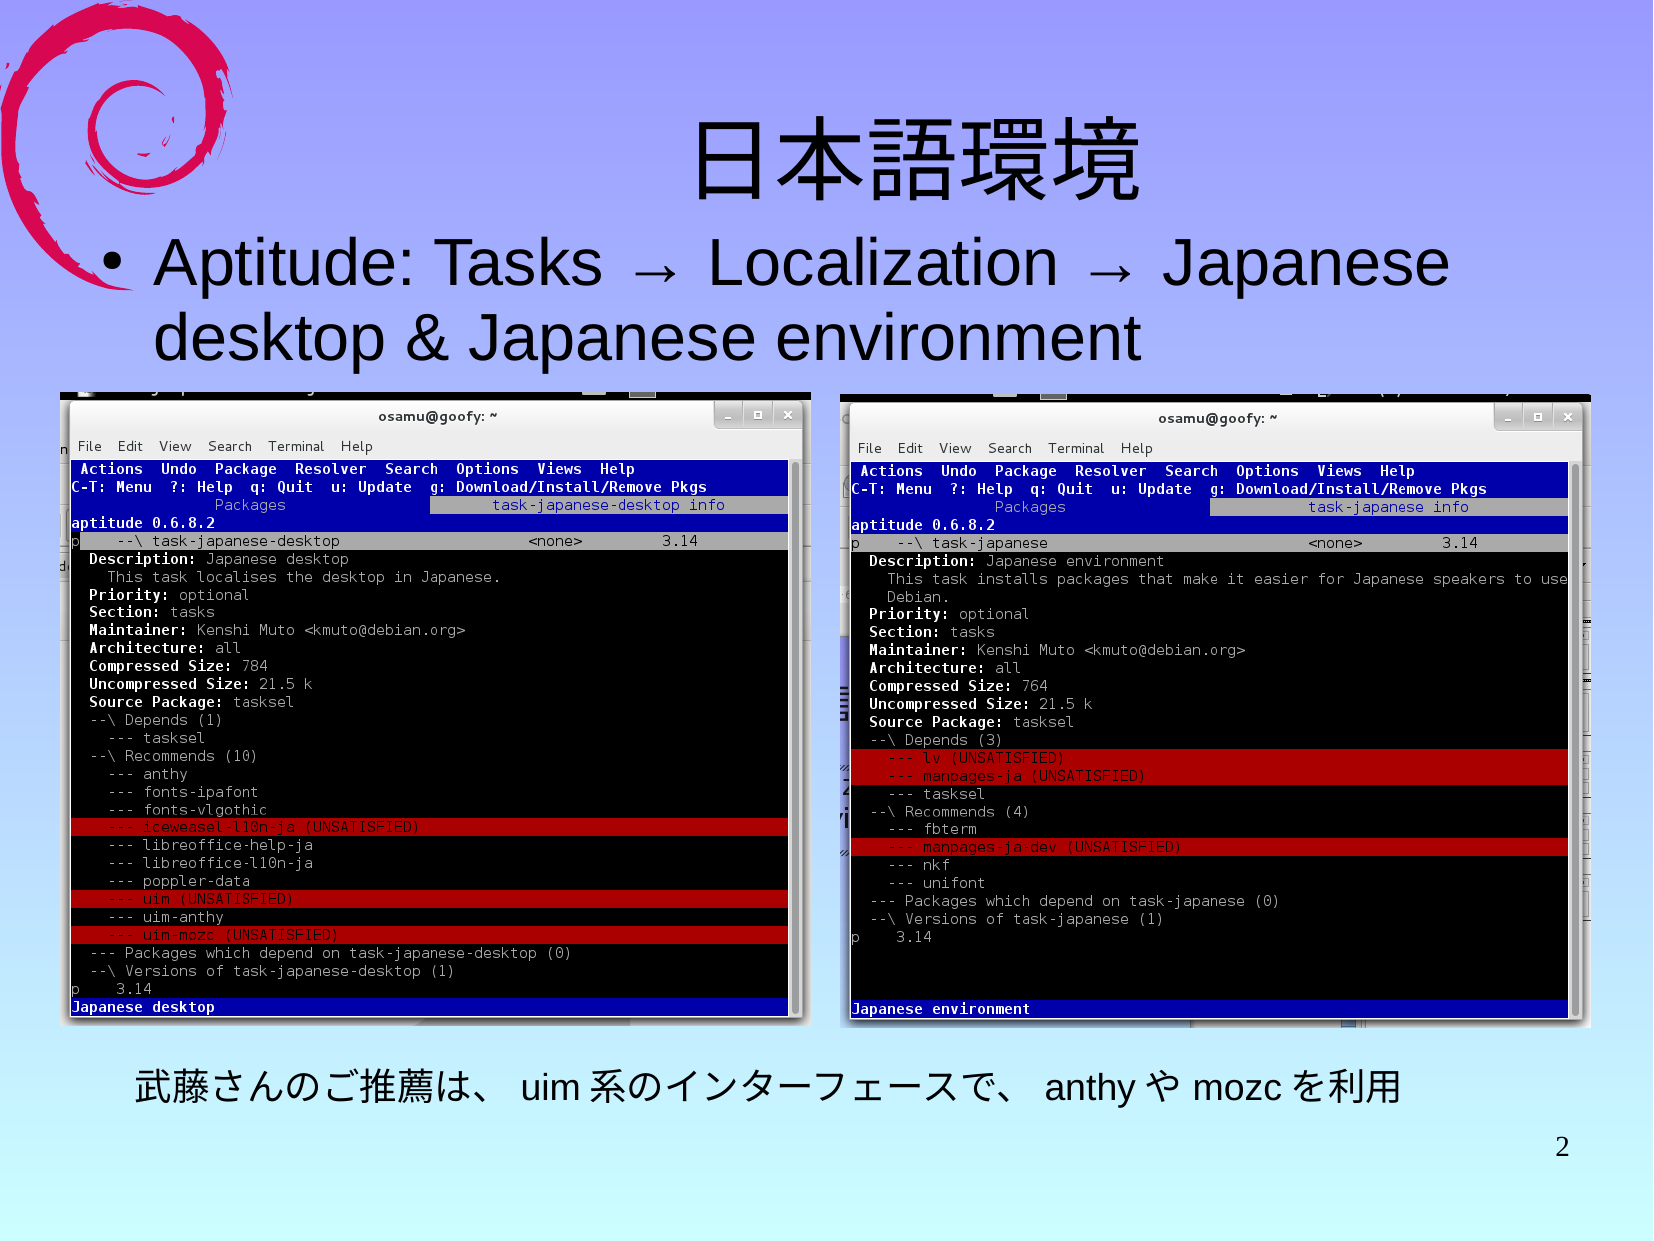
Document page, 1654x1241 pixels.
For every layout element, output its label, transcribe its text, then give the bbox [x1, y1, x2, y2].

picture [60, 392, 811, 1026]
title 日本語環境 [255, 49, 1571, 225]
text_box 武藤さんのご推薦は、uim系のインターフェースで、anthyやmozcを利用 [120, 1050, 1561, 1114]
list Aptitude: Tasks → Localization → Japanese desktop & Japanese environment [82, 225, 1591, 415]
picture [840, 394, 1591, 1028]
